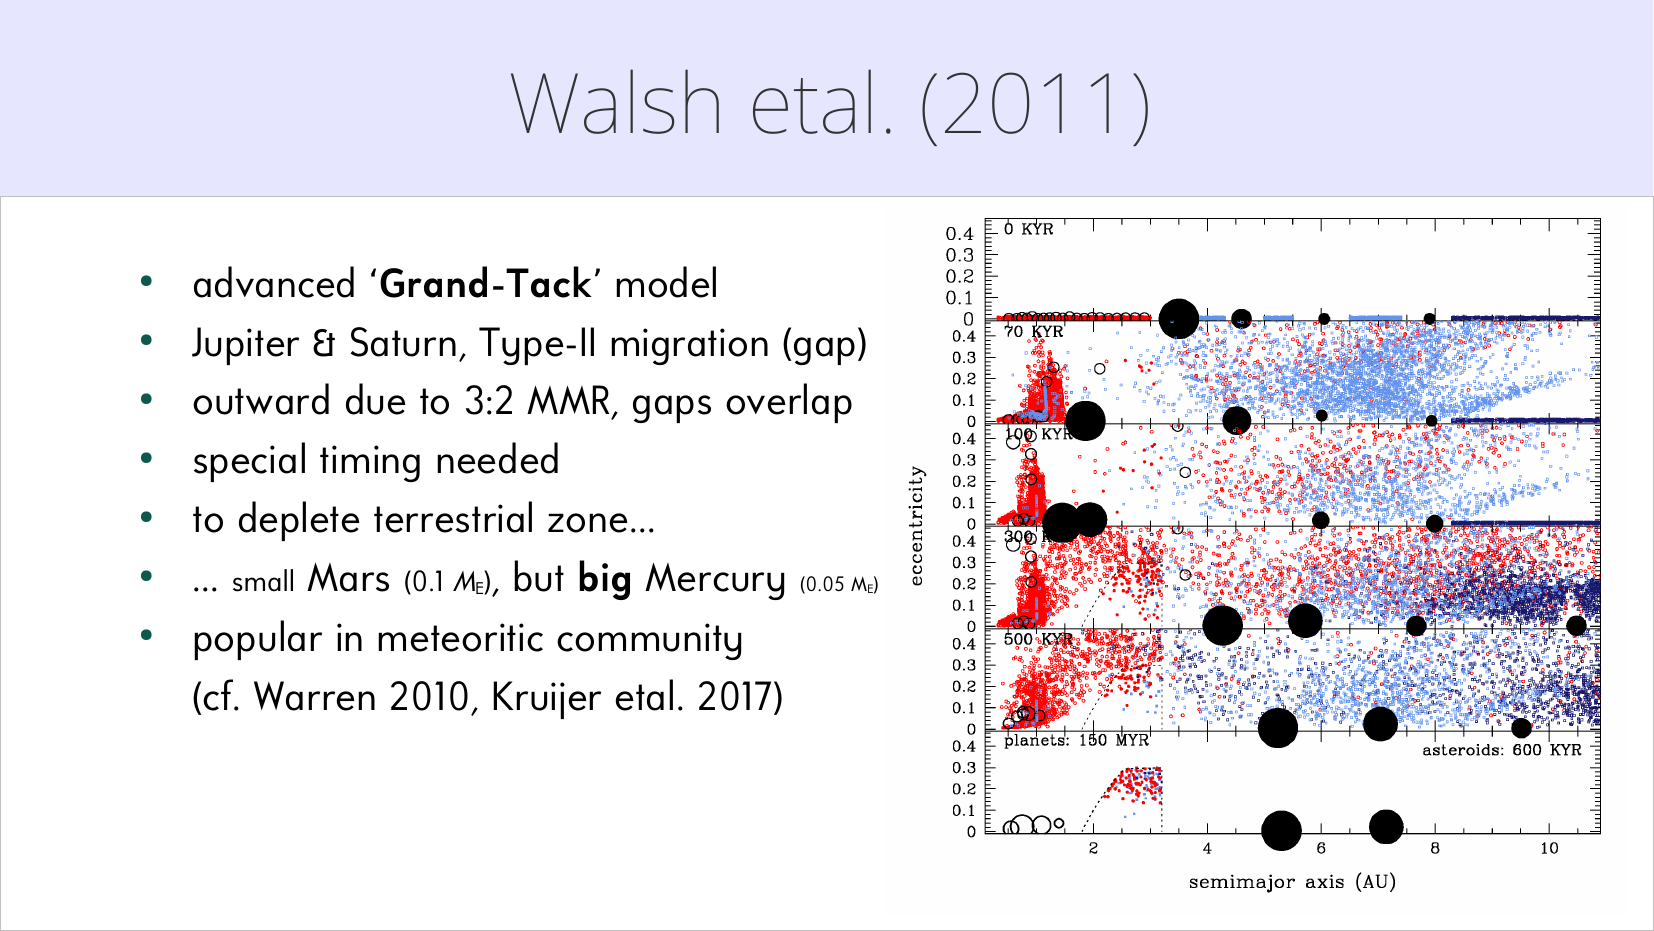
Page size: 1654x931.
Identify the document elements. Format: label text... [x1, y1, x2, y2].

title Walsh etal. (2011) [124, 23, 1537, 179]
list advanced ‘Grand-Tack’ model Jupiter & Saturn, Type-II migration (gap) outward due to 3:2 MMR, gaps overlap special timing needed to deplete terrestrial zone... ... small Mars (0.1 ME), but big Mercury (0.05 ME) popular in meteoritic community (cf. Warren 2010, Kruijer etal. 2017) [121, 258, 901, 798]
picture [885, 197, 1626, 916]
